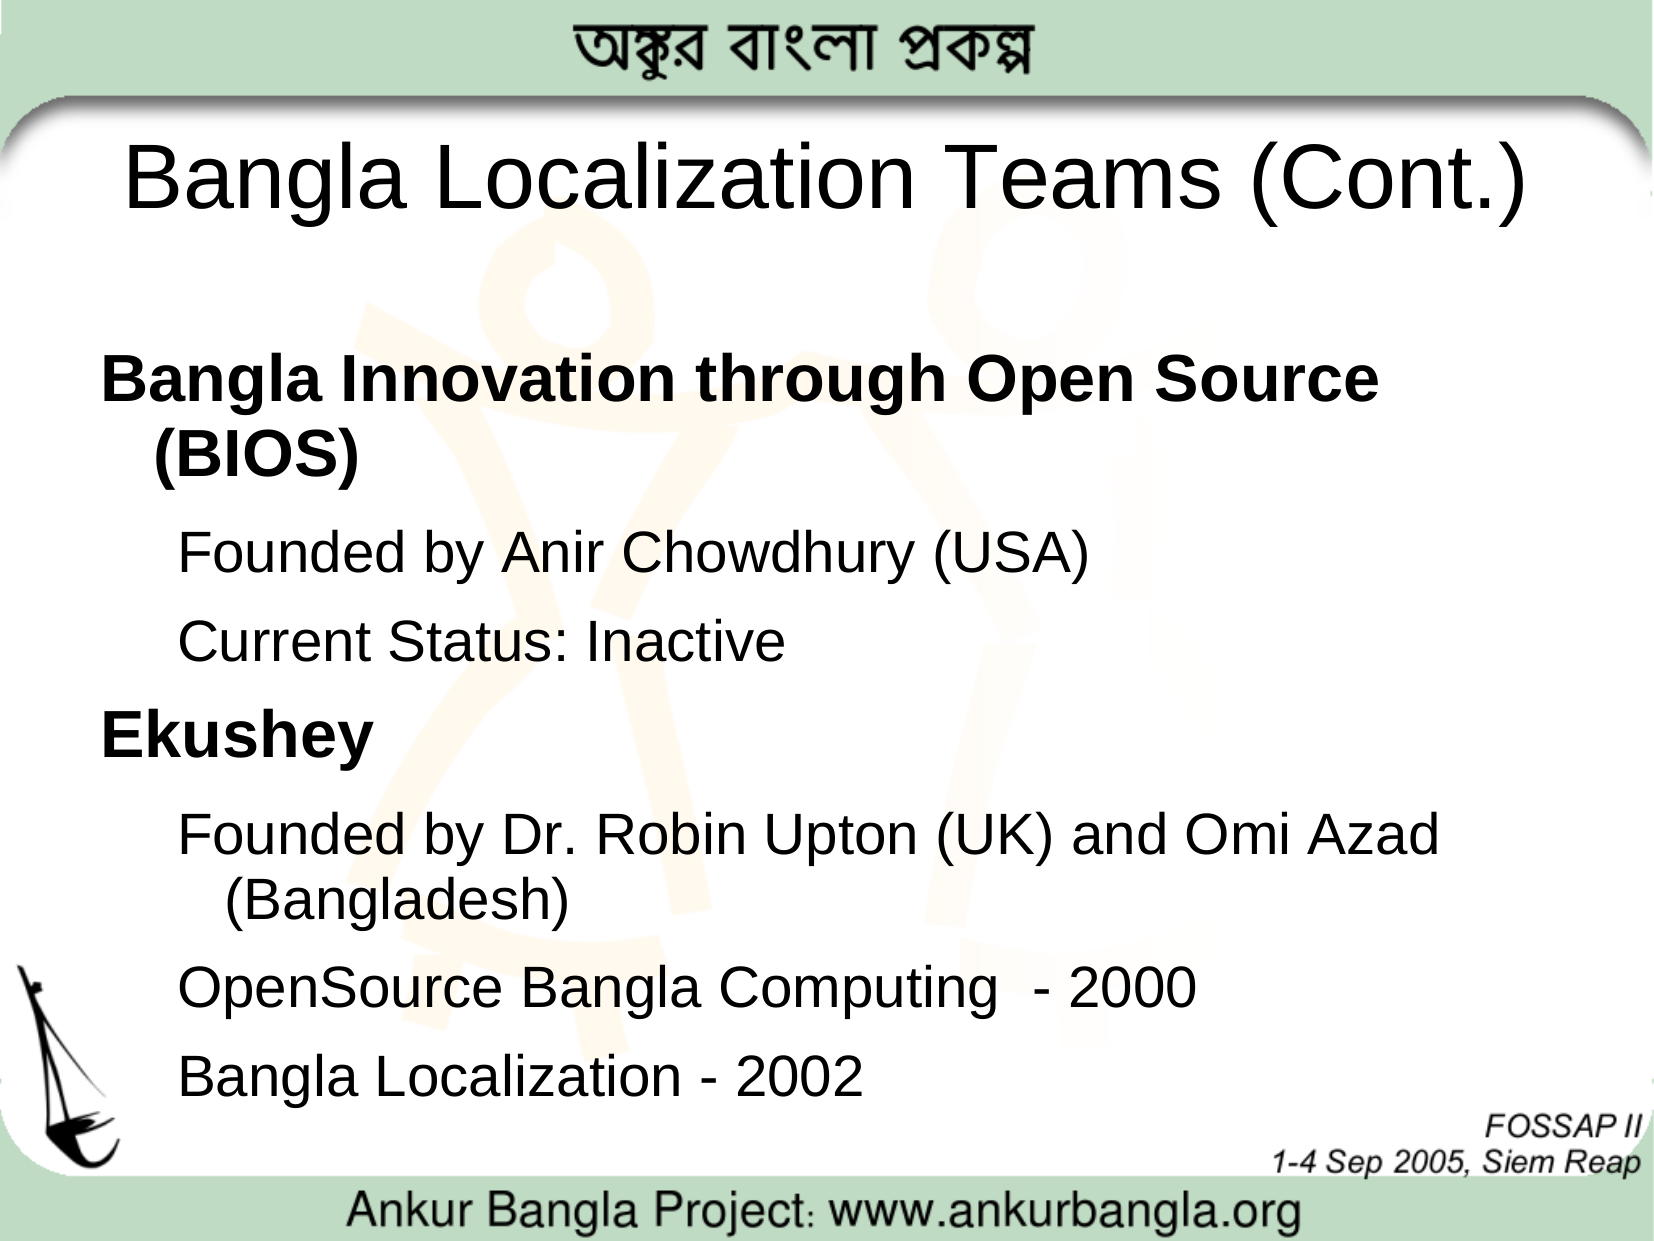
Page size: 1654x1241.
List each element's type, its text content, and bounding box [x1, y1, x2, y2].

list Bangla Innovation through Open Source (BIOS) Founded by Anir Chowdhury (USA) Current Status: Inactive Ekushey Founded by Dr. Robin Upton (UK) and Omi Azad (Bangladesh) OpenSource Bangla Computing - 2000 Bangla Localization - 2002 [82, 340, 1571, 1108]
title Bangla Localization Teams (Cont.) [82, 73, 1571, 281]
picture [0, 0, 1654, 1241]
